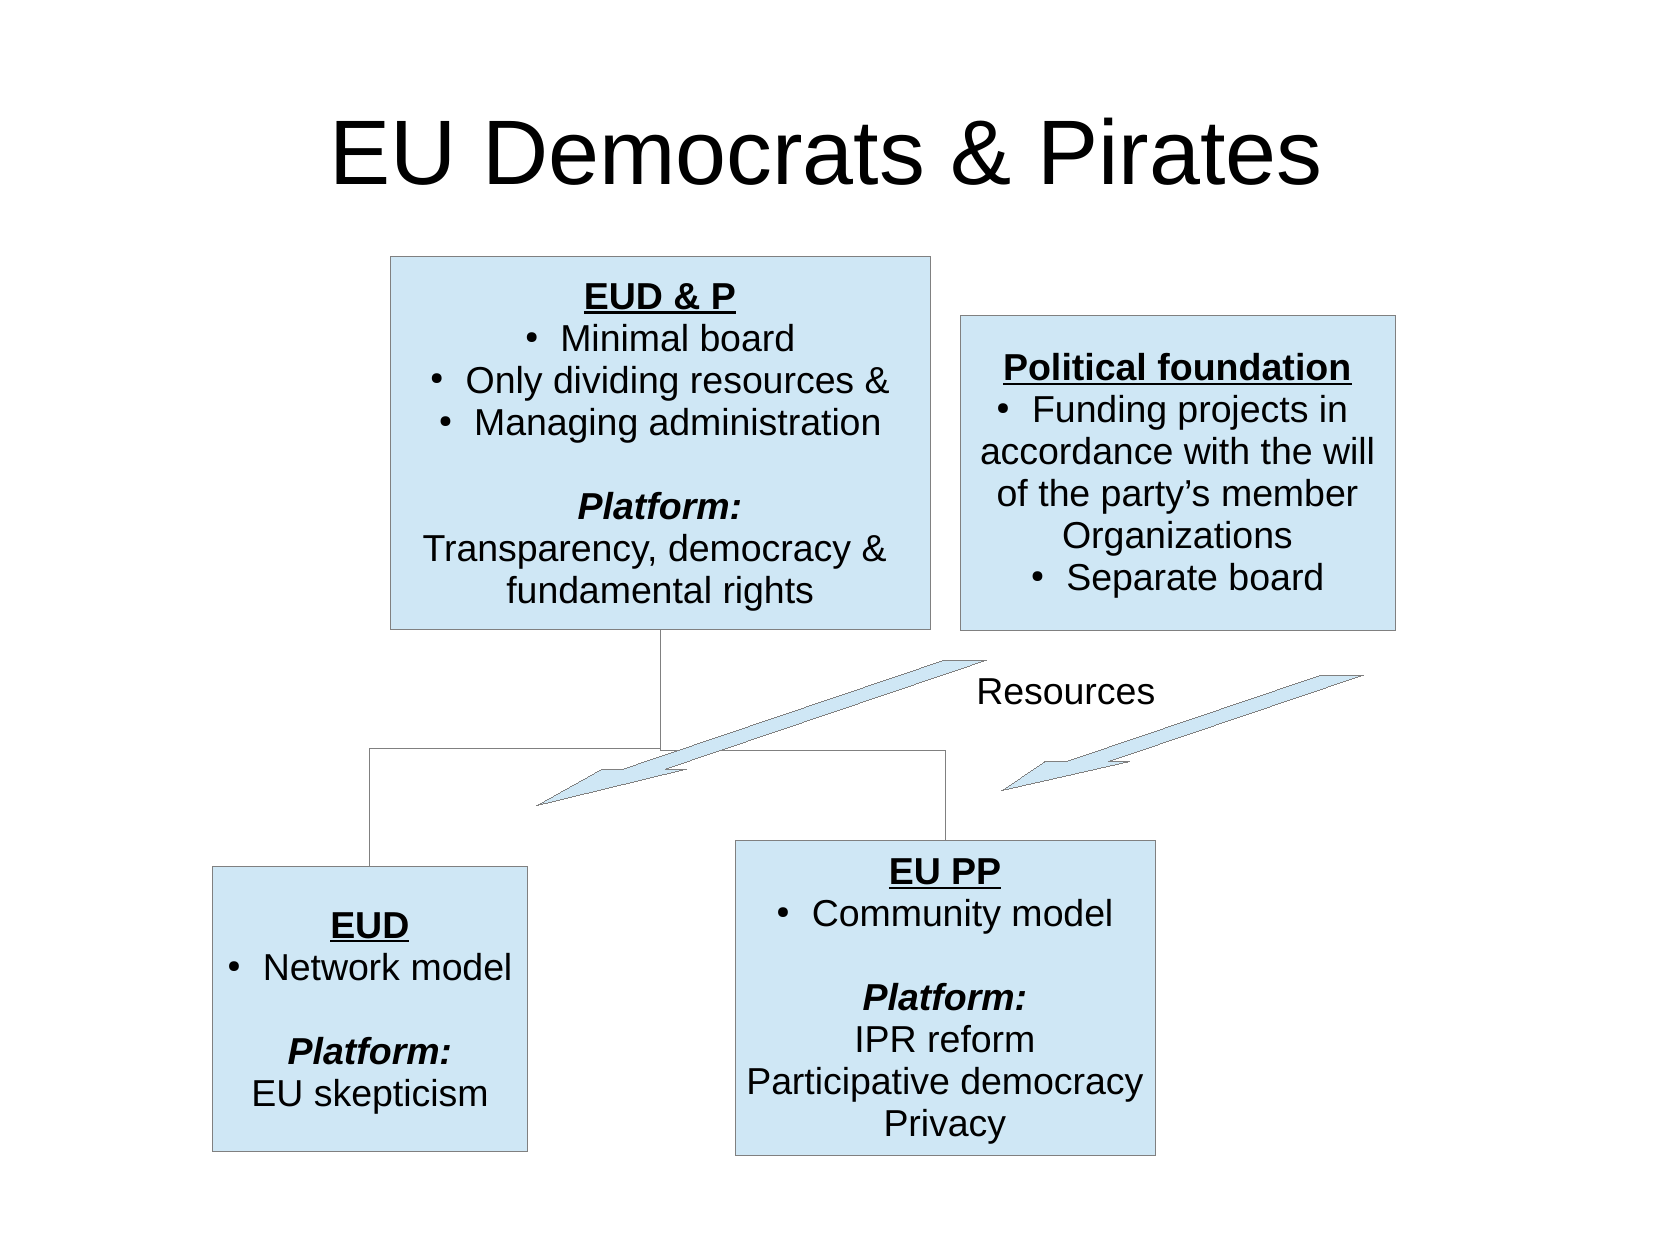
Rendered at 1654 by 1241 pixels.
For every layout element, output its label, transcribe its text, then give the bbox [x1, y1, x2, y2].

text_box Political foundation Funding projects in accordance with the will of the party’s member Organizations Separate board [960, 315, 1396, 631]
title EU Democrats & Pirates [82, 49, 1571, 257]
text_box [1001, 675, 1364, 791]
text_box [536, 660, 987, 806]
text_box EUD Network model Platform: EU skepticism [212, 866, 528, 1152]
text_box EU PP Community model Platform: IPR reform Participative democracy Privacy [735, 840, 1156, 1156]
text_box EUD & P Minimal board Only dividing resources & Managing administration Platform: Transparency, democracy & fundamental rights [390, 256, 931, 630]
text_box Resources [961, 663, 1171, 721]
